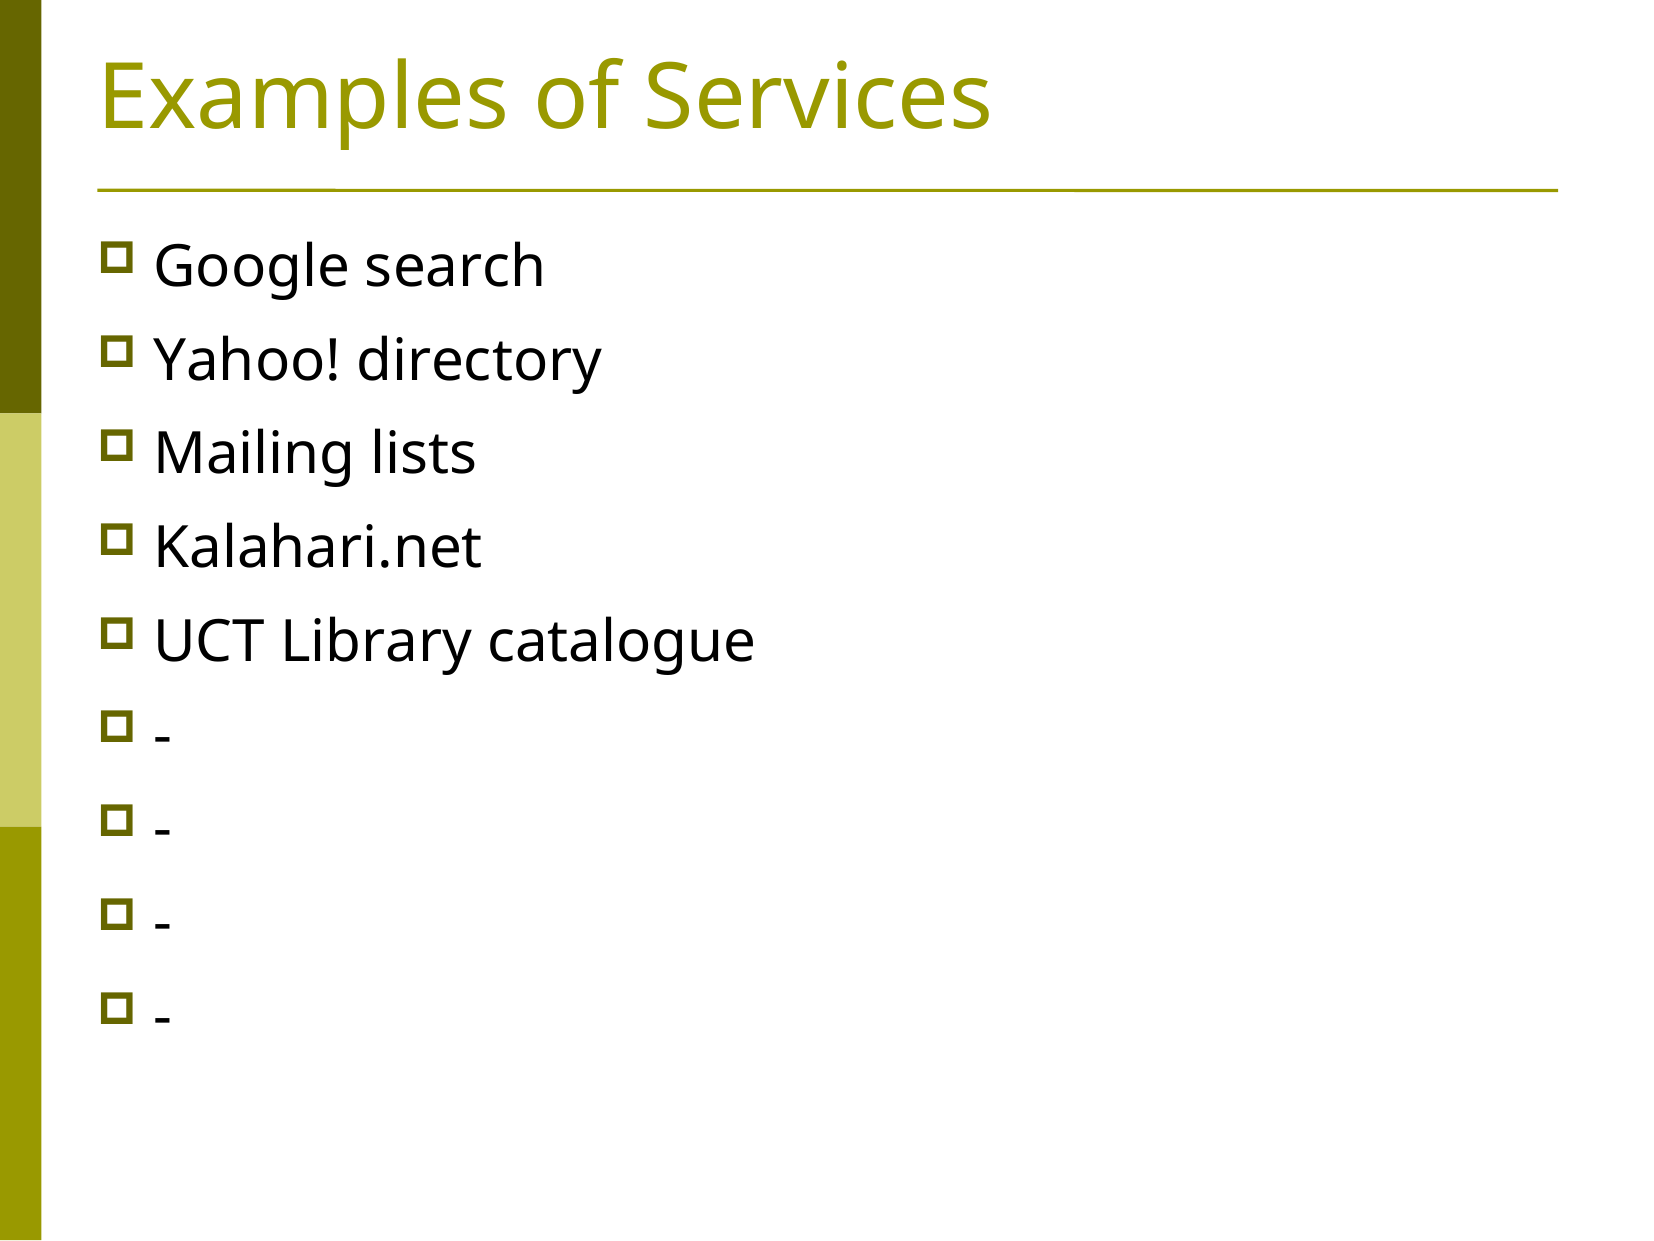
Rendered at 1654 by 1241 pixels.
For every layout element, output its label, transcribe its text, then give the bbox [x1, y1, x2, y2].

title Examples of Services [82, 0, 1571, 164]
list Google search Yahoo! directory Mailing lists Kalahari.net UCT Library catalogue - - - - [82, 216, 1571, 1124]
